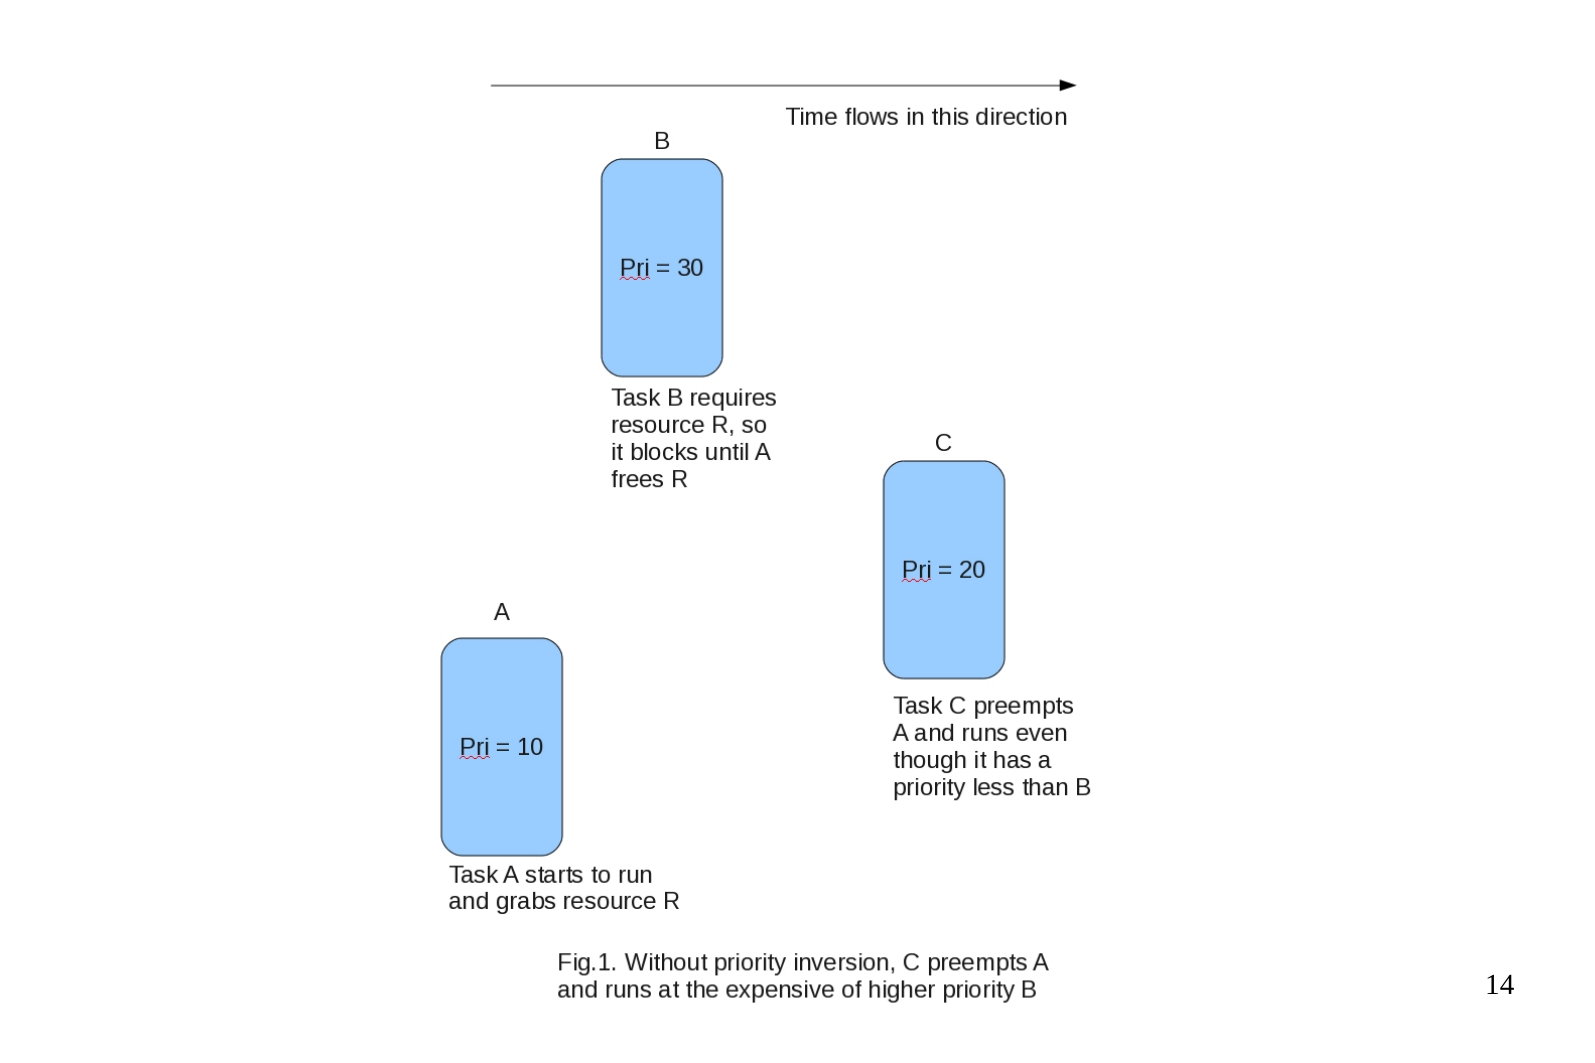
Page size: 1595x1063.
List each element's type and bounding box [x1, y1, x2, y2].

picture [386, 0, 1208, 1063]
